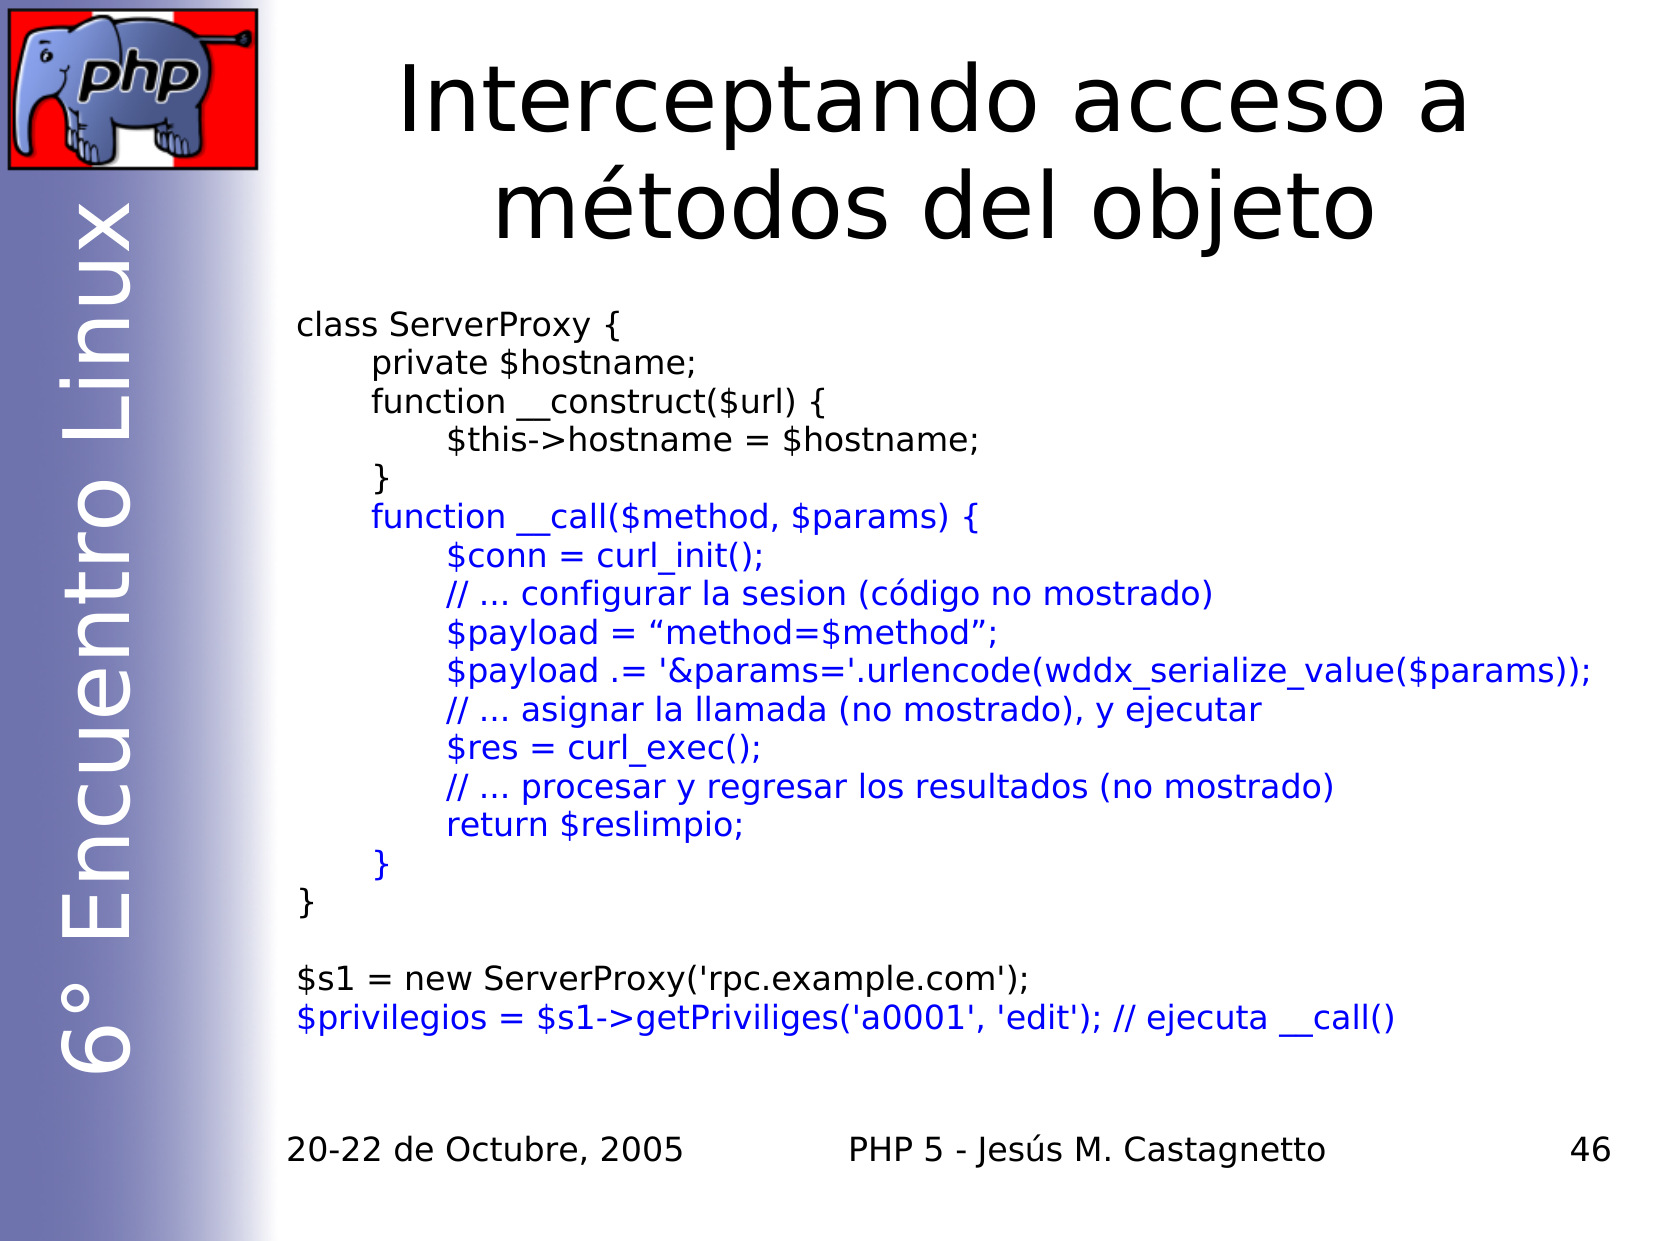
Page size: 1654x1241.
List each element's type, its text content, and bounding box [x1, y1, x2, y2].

text_box class ServerProxy { private $hostname; function __construct($url) { $this->hostname = $hostname; } function __call($method, $params) { $conn = curl_init(); // ... configurar la sesion (código no mostrado) $payload = “method=$method”; $payload .= '&params='.urlencode(wddx_serialize_value($params)); // ... asignar la llamada (no mostrado), y ejecutar $res = curl_exec(); // ... procesar y regresar los resultados (no mostrado) return $reslimpio; } } $s1 = new ServerProxy('rpc.example.com'); $privilegios = $s1->getPriviliges('a0001', 'edit'); // ejecuta __call() [281, 297, 1610, 1045]
picture [0, 0, 1654, 1241]
title Interceptando acceso a métodos del objeto [300, 45, 1571, 261]
